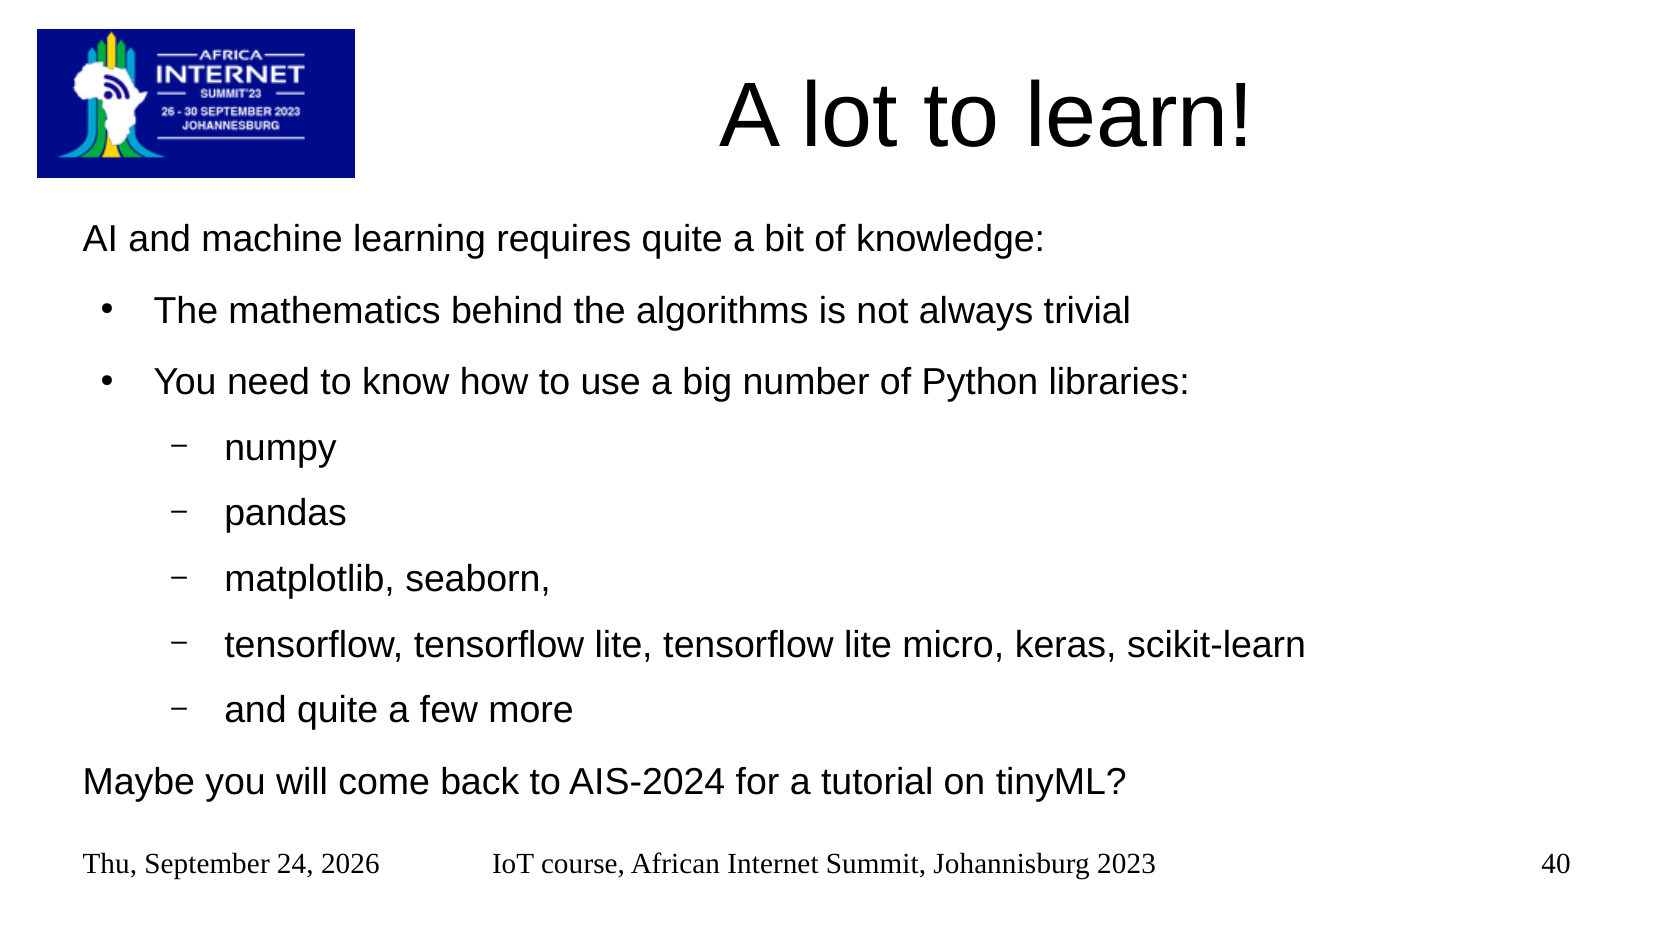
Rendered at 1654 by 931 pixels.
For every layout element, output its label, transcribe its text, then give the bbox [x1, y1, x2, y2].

picture [37, 29, 355, 178]
list AI and machine learning requires quite a bit of knowledge: The mathematics behind the algorithms is not always trivial You need to know how to use a big number of Python libraries: numpy pandas matplotlib, seaborn, tensorflow, tensorflow lite, tensorflow lite micro, keras, scikit-learn and quite a few more Maybe you will come back to AIS-2024 for a tutorial on tinyML? [82, 217, 1571, 827]
title A lot to learn! [403, 37, 1571, 193]
